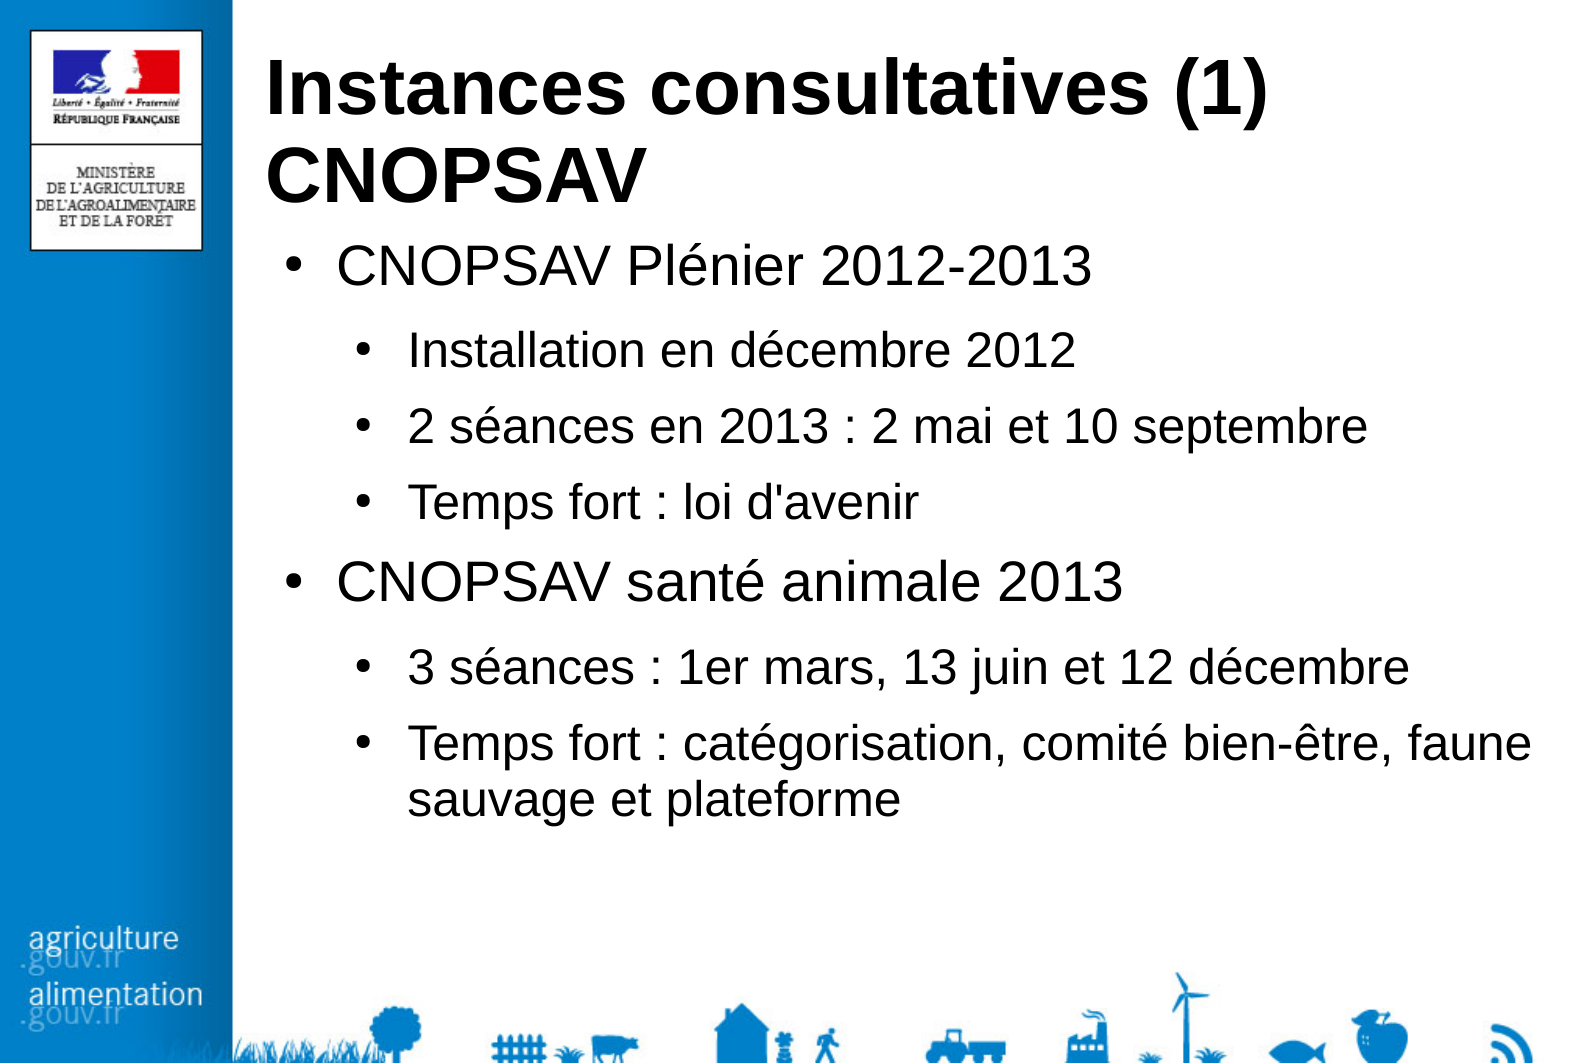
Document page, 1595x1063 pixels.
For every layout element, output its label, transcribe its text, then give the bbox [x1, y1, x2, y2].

title Instances consultatives (1) CNOPSAV [265, 43, 1536, 219]
picture [0, 0, 1595, 1063]
list CNOPSAV Plénier 2012-2013 Installation en décembre 2012 2 séances en 2013 : 2 mai et 10 septembre Temps fort : loi d'avenir CNOPSAV santé animale 2013 3 séances : 1er mars, 13 juin et 12 décembre Temps fort : catégorisation, comité bien-être, faune sauvage et plateforme [265, 233, 1536, 1063]
